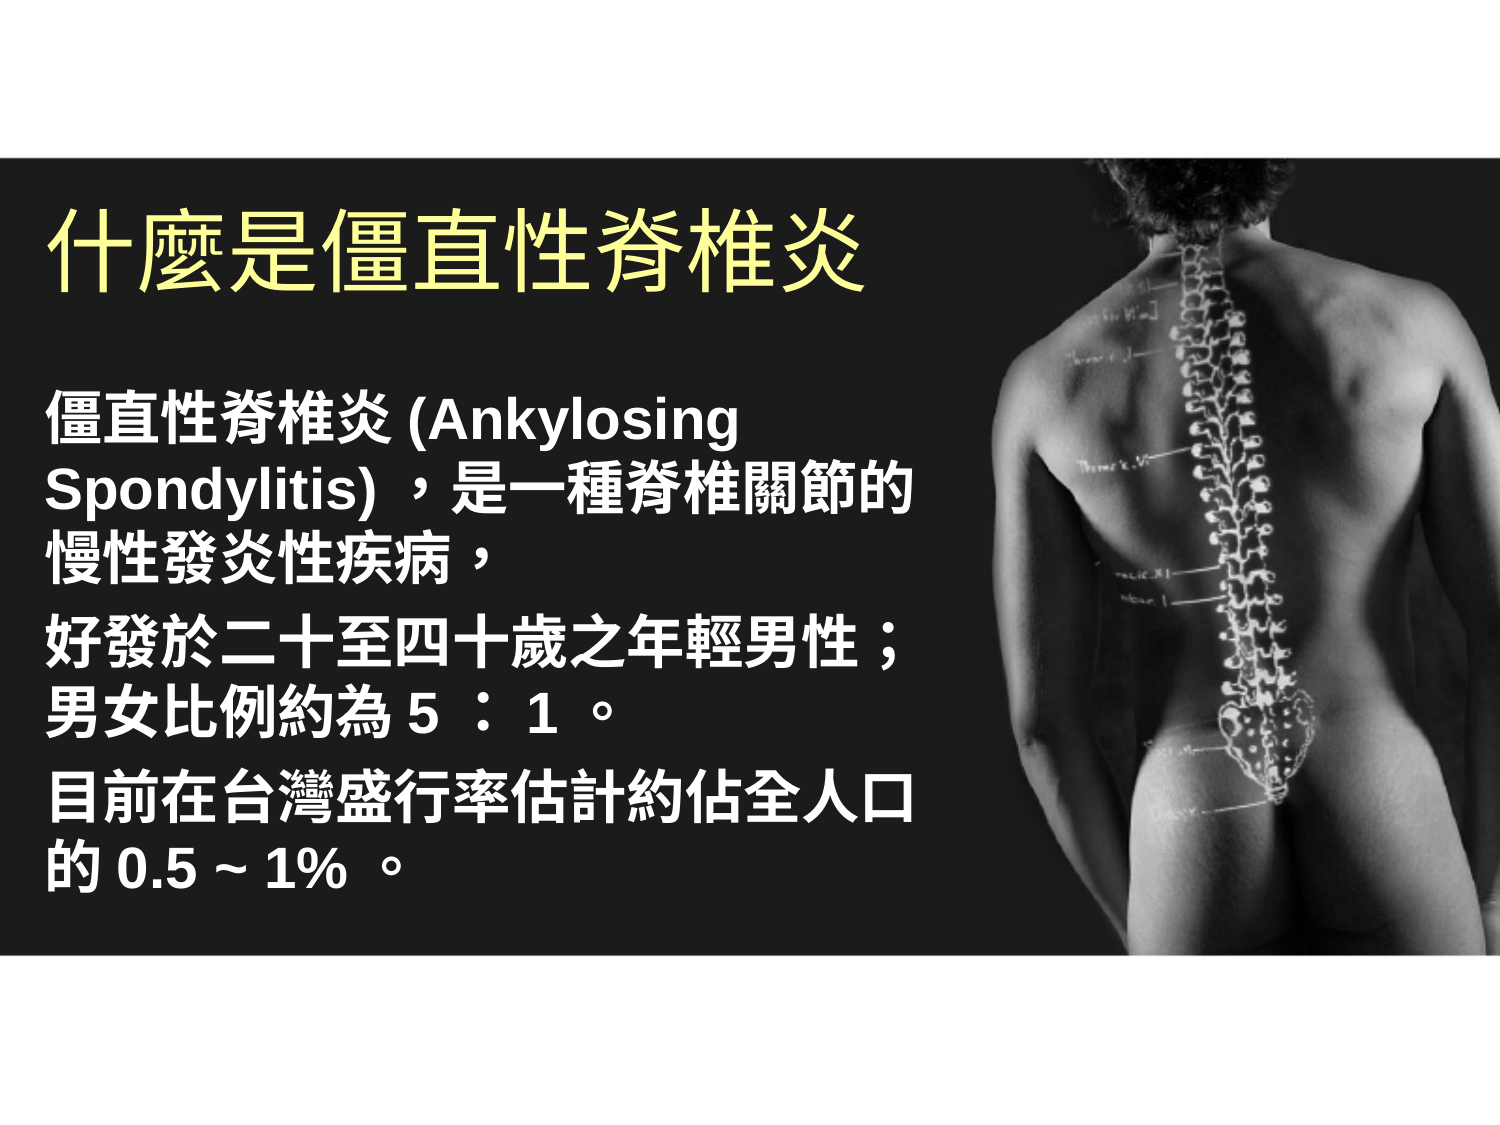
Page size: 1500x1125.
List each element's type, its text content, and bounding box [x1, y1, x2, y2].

title 什麼是僵直性脊椎炎 [29, 160, 1338, 336]
subtitle 僵直性脊椎炎(Ankylosing Spondylitis)，是一種脊椎關節的慢性發炎性疾病， 好發於二十至四十歲之年輕男性；男女比例約為5：1。 目前在台灣盛行率估計約佔全人口的0.5 ~ 1%。 [29, 373, 951, 929]
